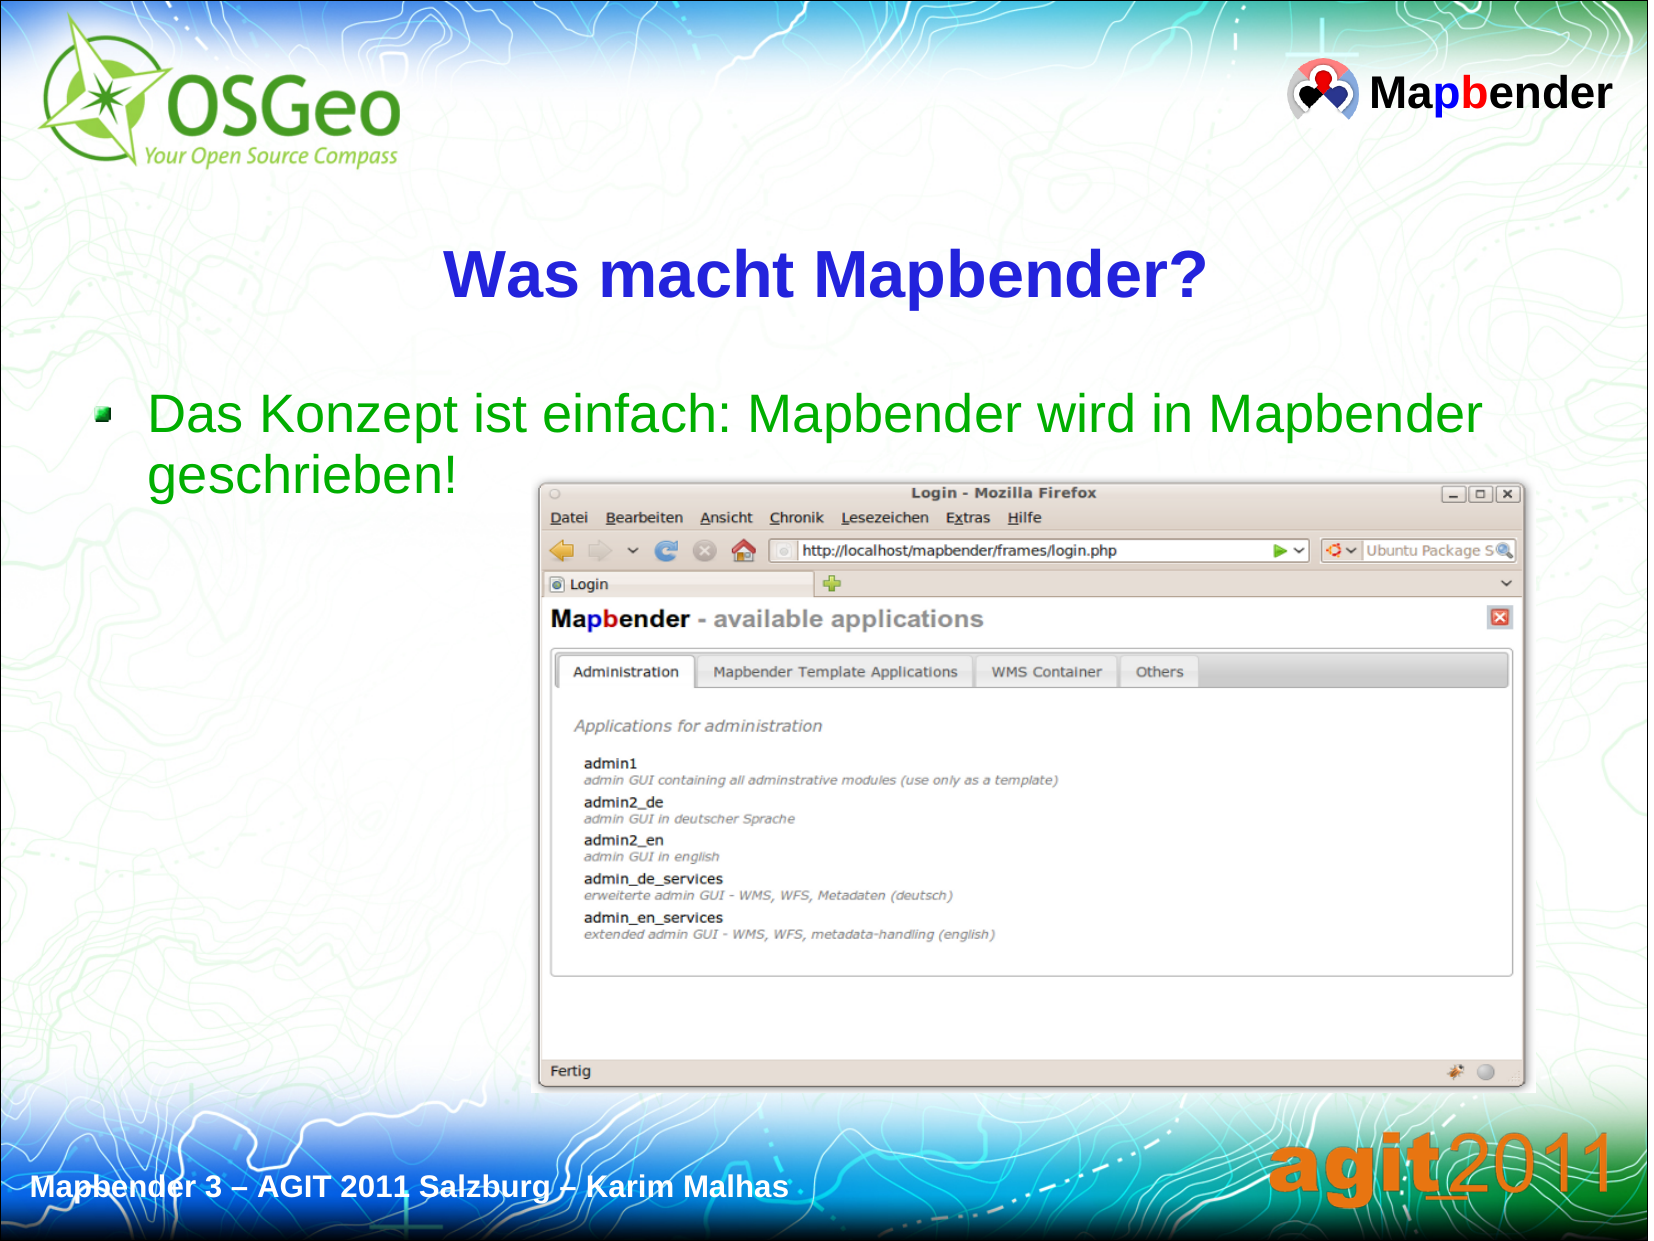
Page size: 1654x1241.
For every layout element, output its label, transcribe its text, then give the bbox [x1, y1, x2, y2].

title Was macht Mapbender? [82, 208, 1571, 342]
list Das Konzept ist einfach: Mapbender wird in Mapbender geschrieben! [76, 383, 1565, 1188]
picture [1, 1, 1647, 1240]
